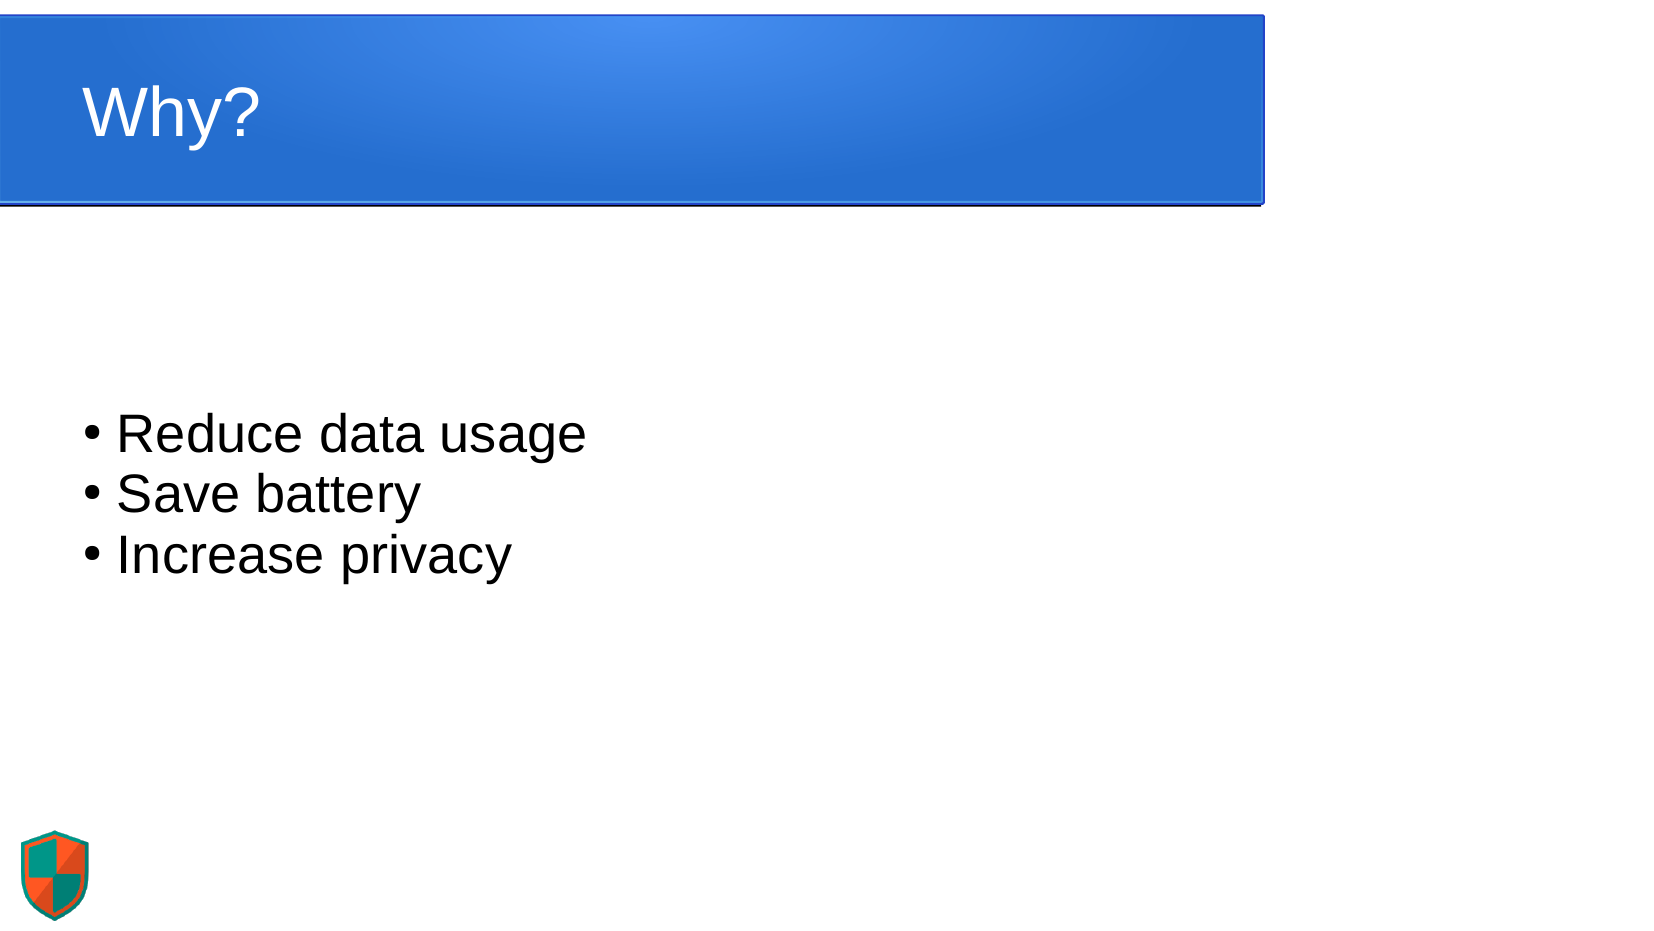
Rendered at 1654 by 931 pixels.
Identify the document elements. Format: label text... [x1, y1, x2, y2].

subtitle Reduce data usage Save battery Increase privacy [82, 224, 1571, 764]
picture [3, 824, 106, 927]
title Why? [82, 35, 1235, 189]
